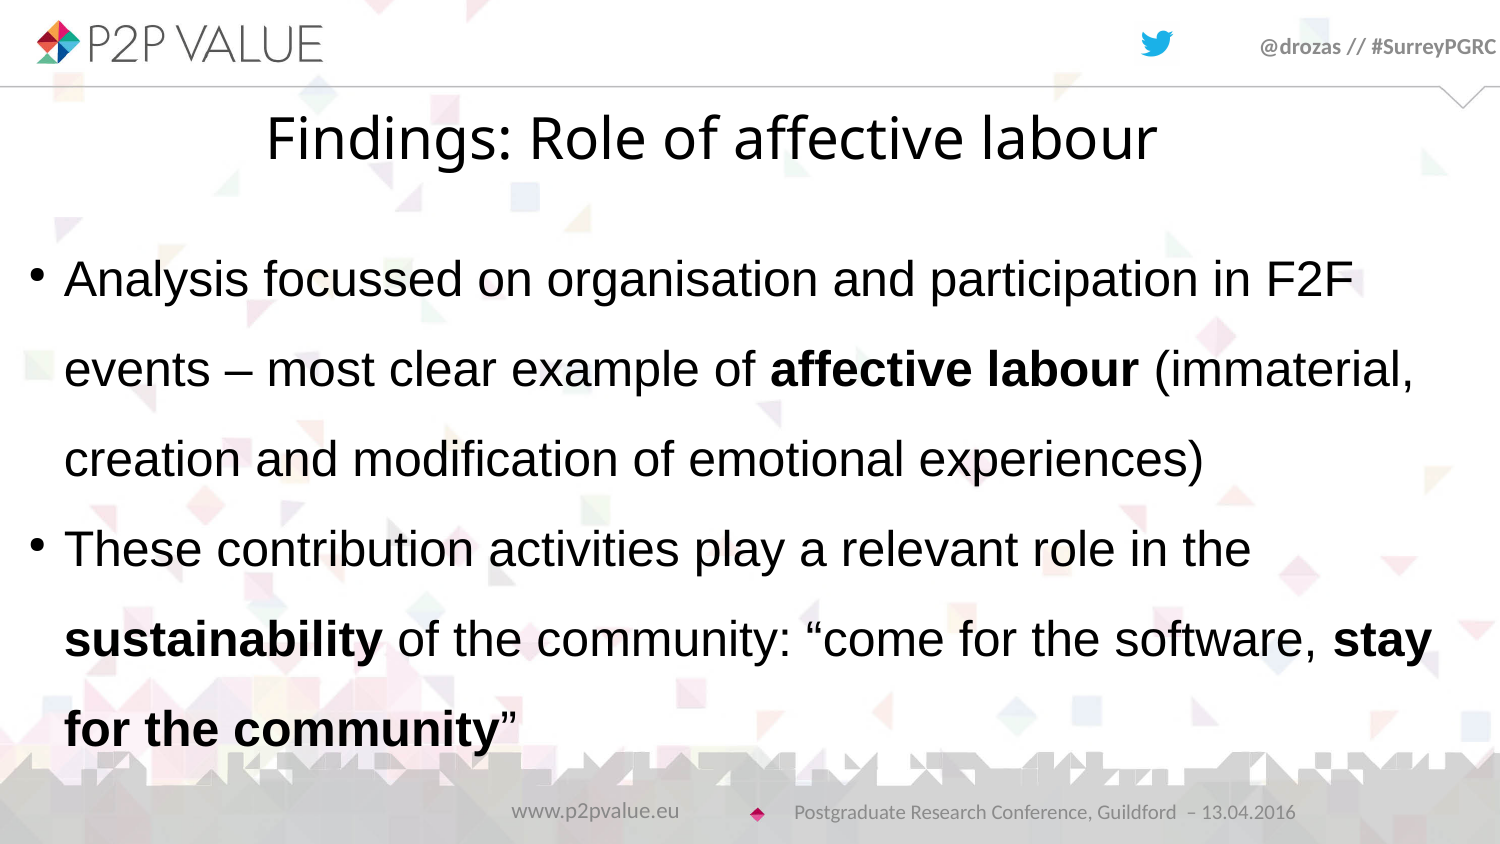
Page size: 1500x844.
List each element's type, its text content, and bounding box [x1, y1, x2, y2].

text_box @drozas // #SurreyPGRC [1155, 15, 1500, 76]
title Findings: Role of affective labour [60, 92, 1366, 181]
picture [0, 0, 1500, 844]
subtitle Analysis focussed on organisation and participation in F2F events – most clear example of affective labour (immaterial, creation and modification of emotional experiences) These contribution activities play a relevant role in the sustainability of the community: “come for the software, stay for the community” [15, 210, 1496, 766]
text_box www.p2pvalue.eu [505, 789, 724, 829]
text_box Postgraduate Research Conference, Guildford – 13.04.2016 [780, 788, 1474, 834]
